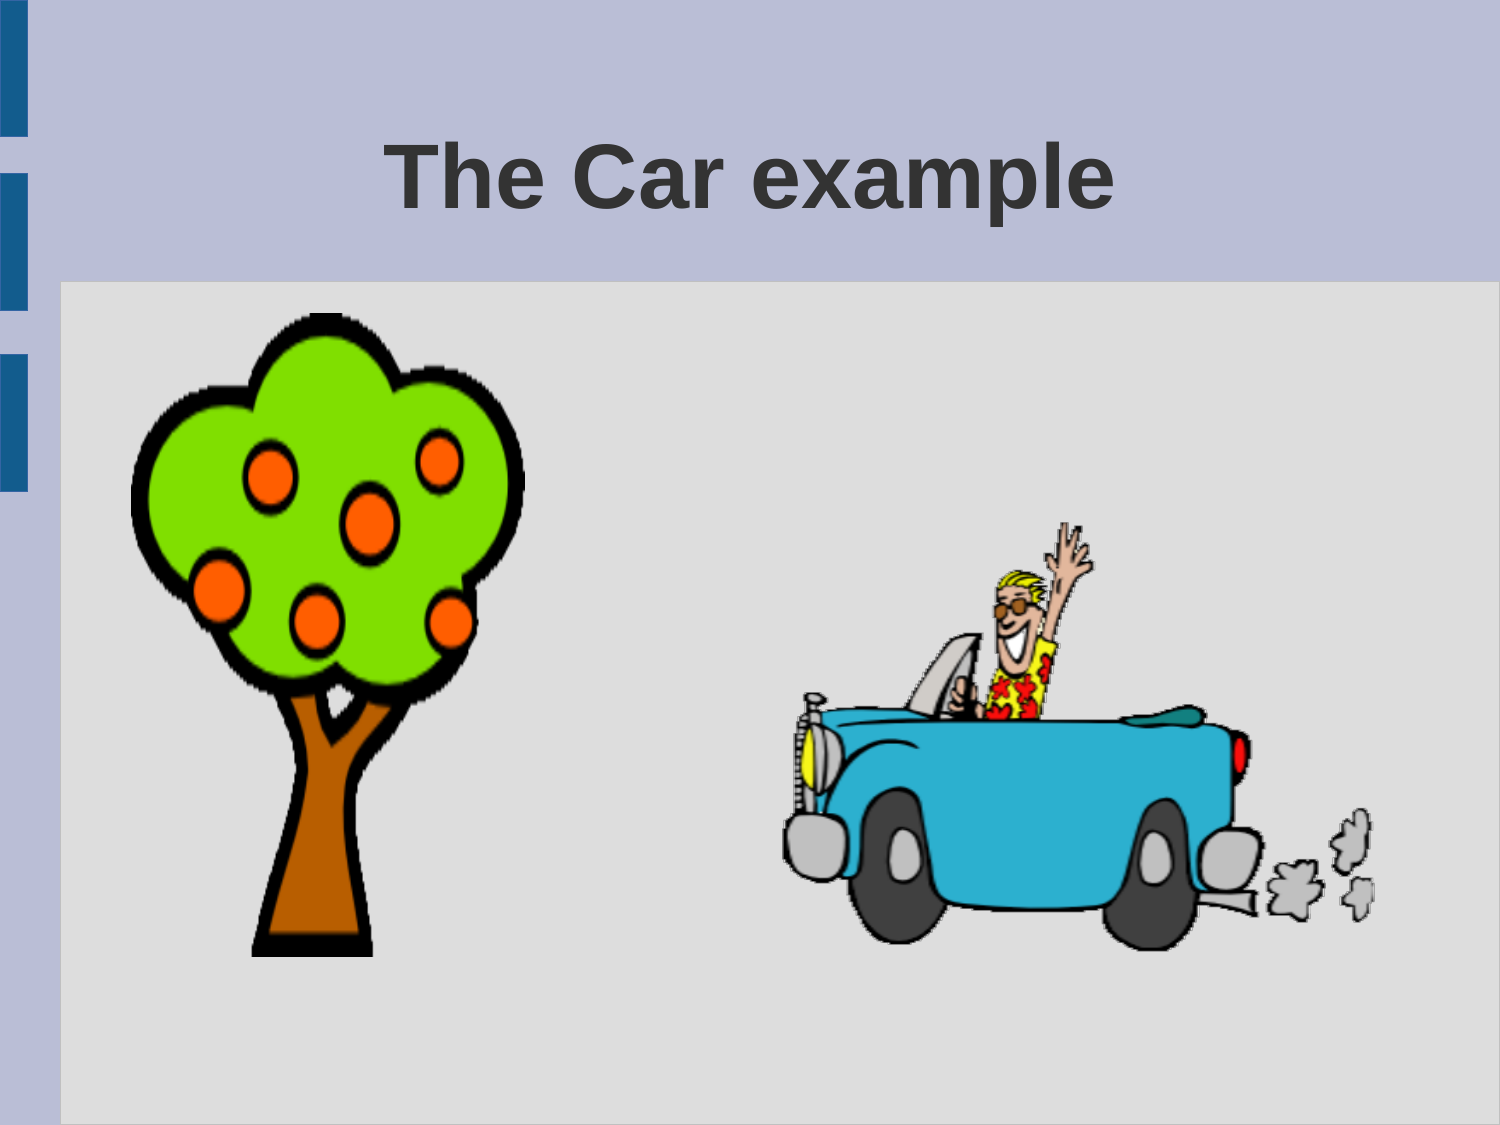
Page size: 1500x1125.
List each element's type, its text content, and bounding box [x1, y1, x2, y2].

picture [131, 313, 525, 957]
title The Car example [110, 82, 1392, 271]
picture [731, 482, 1426, 994]
